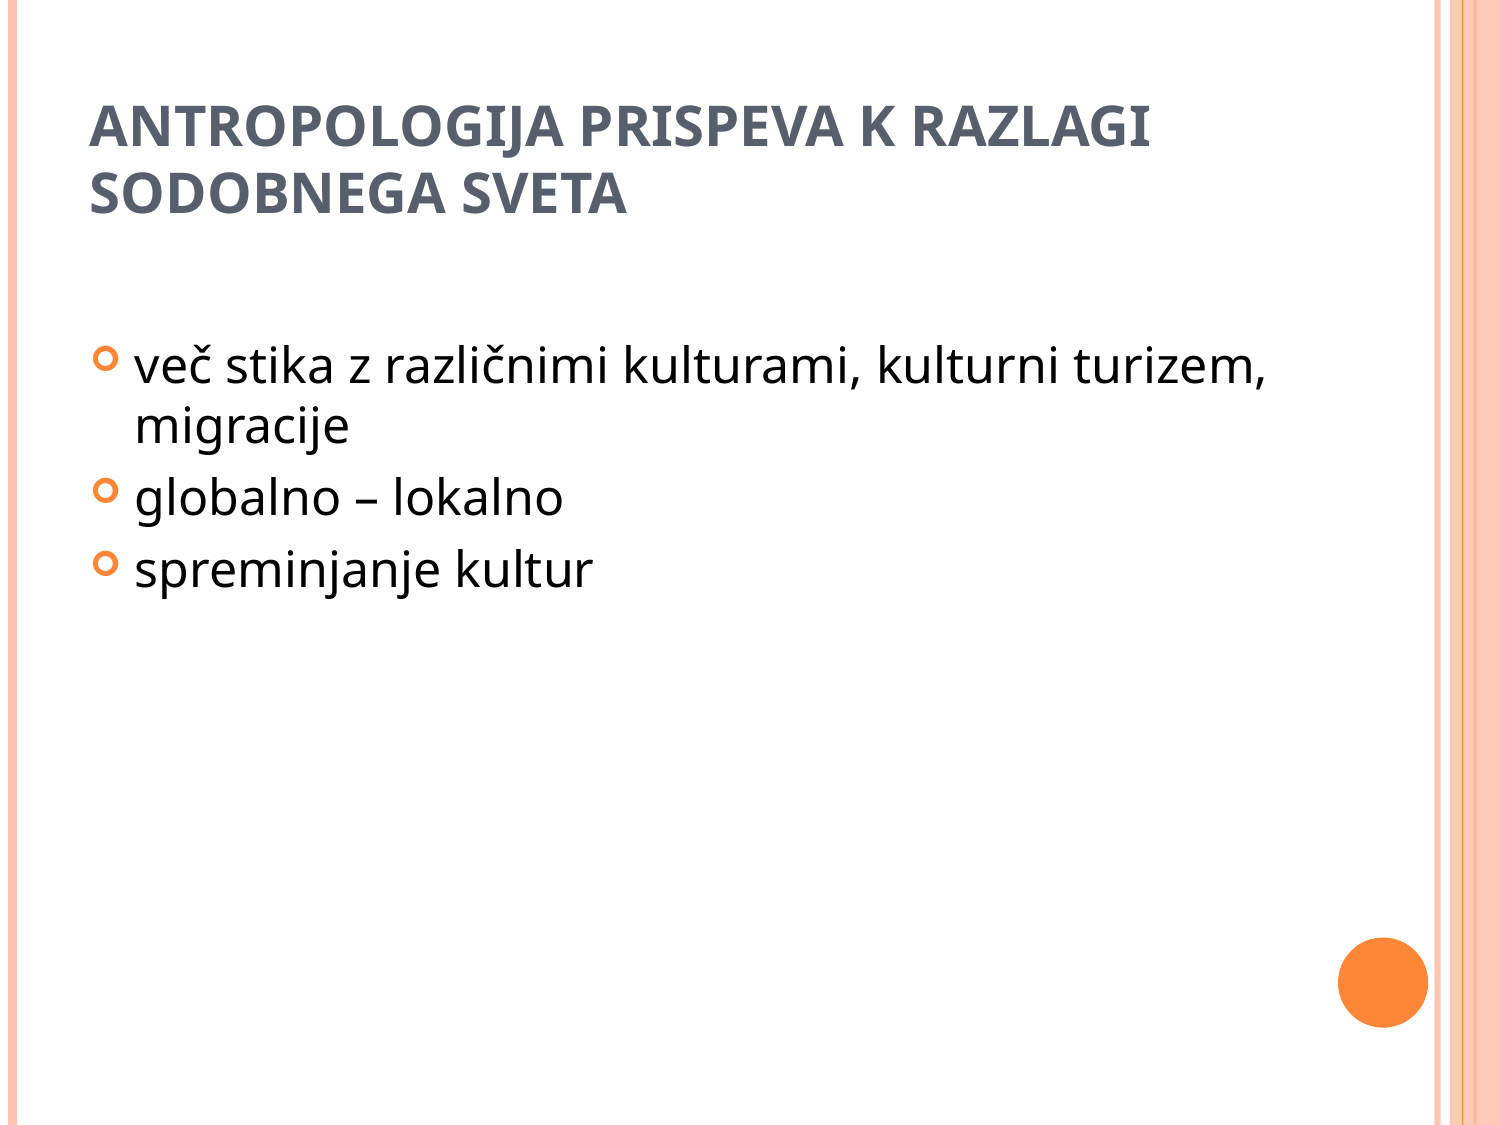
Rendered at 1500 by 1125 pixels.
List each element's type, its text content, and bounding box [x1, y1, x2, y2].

list več stika z različnimi kulturami, kulturni turizem, migracije globalno – lokalno spreminjanje kultur [74, 325, 1300, 1125]
title ANTROPOLOGIJA PRISPEVA K RAZLAGI SODOBNEGA SVETA [74, 0, 1300, 233]
